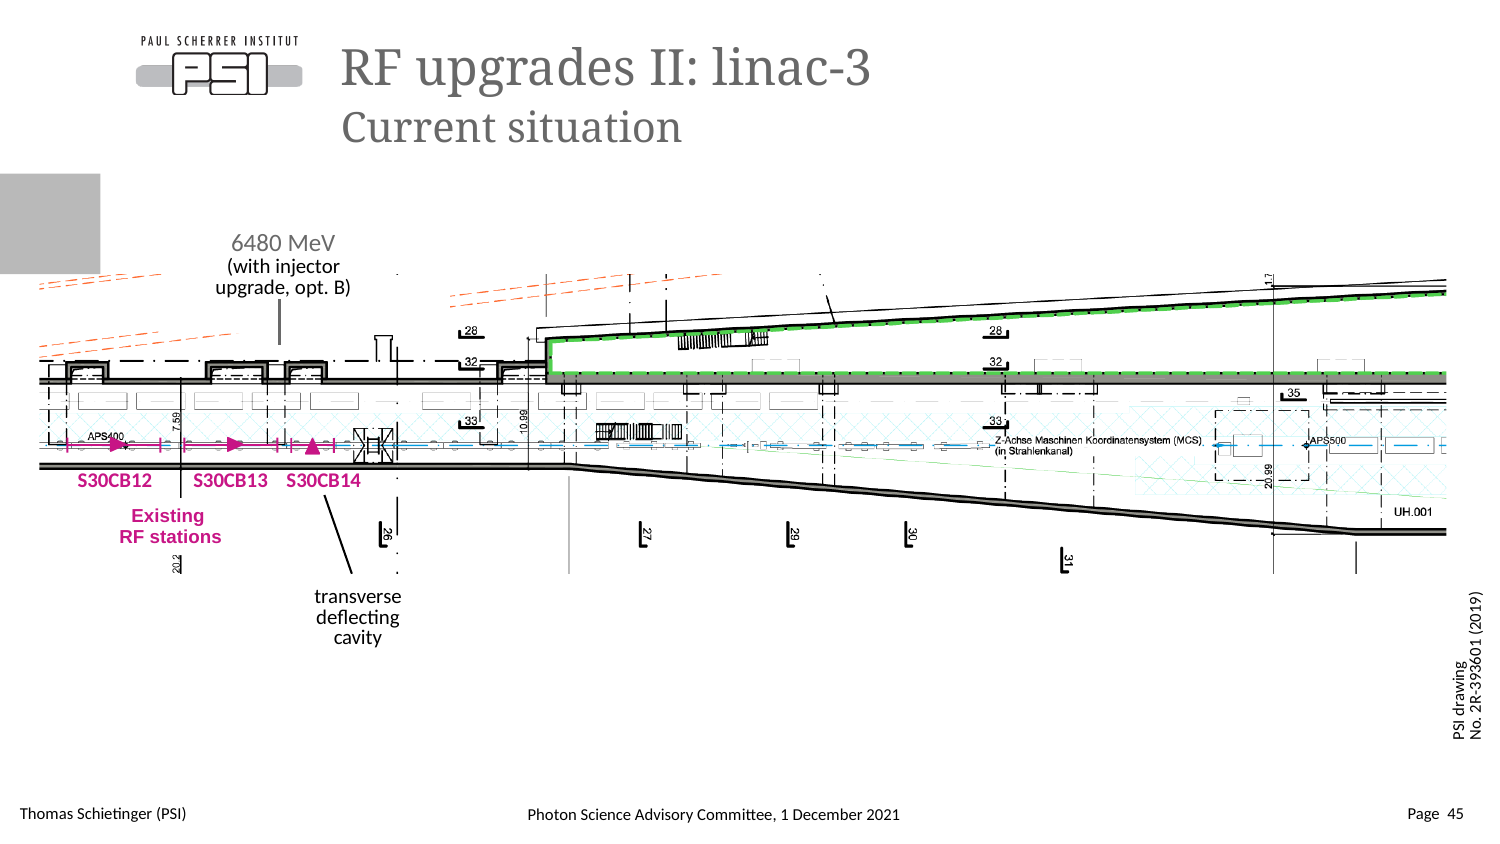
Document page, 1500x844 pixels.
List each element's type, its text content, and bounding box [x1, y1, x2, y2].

text_box [281, 274, 450, 334]
text_box [158, 274, 278, 334]
text_box S30CB14 [271, 464, 381, 501]
picture [39, 274, 1447, 574]
text_box S30CB13 [178, 464, 271, 501]
text_box S30CB12 [63, 464, 173, 501]
text_box 6480 MeV (with injector upgrade, opt. B) [194, 225, 373, 308]
text_box transverse deflecting cavity [287, 580, 429, 658]
title RF upgrades II: linac-3 [340, 35, 1231, 98]
text_box Existing RF stations [100, 498, 241, 556]
text_box PSI drawing No. 2R-393601 (2019) [1444, 540, 1500, 756]
title Current situation [340, 100, 1085, 157]
